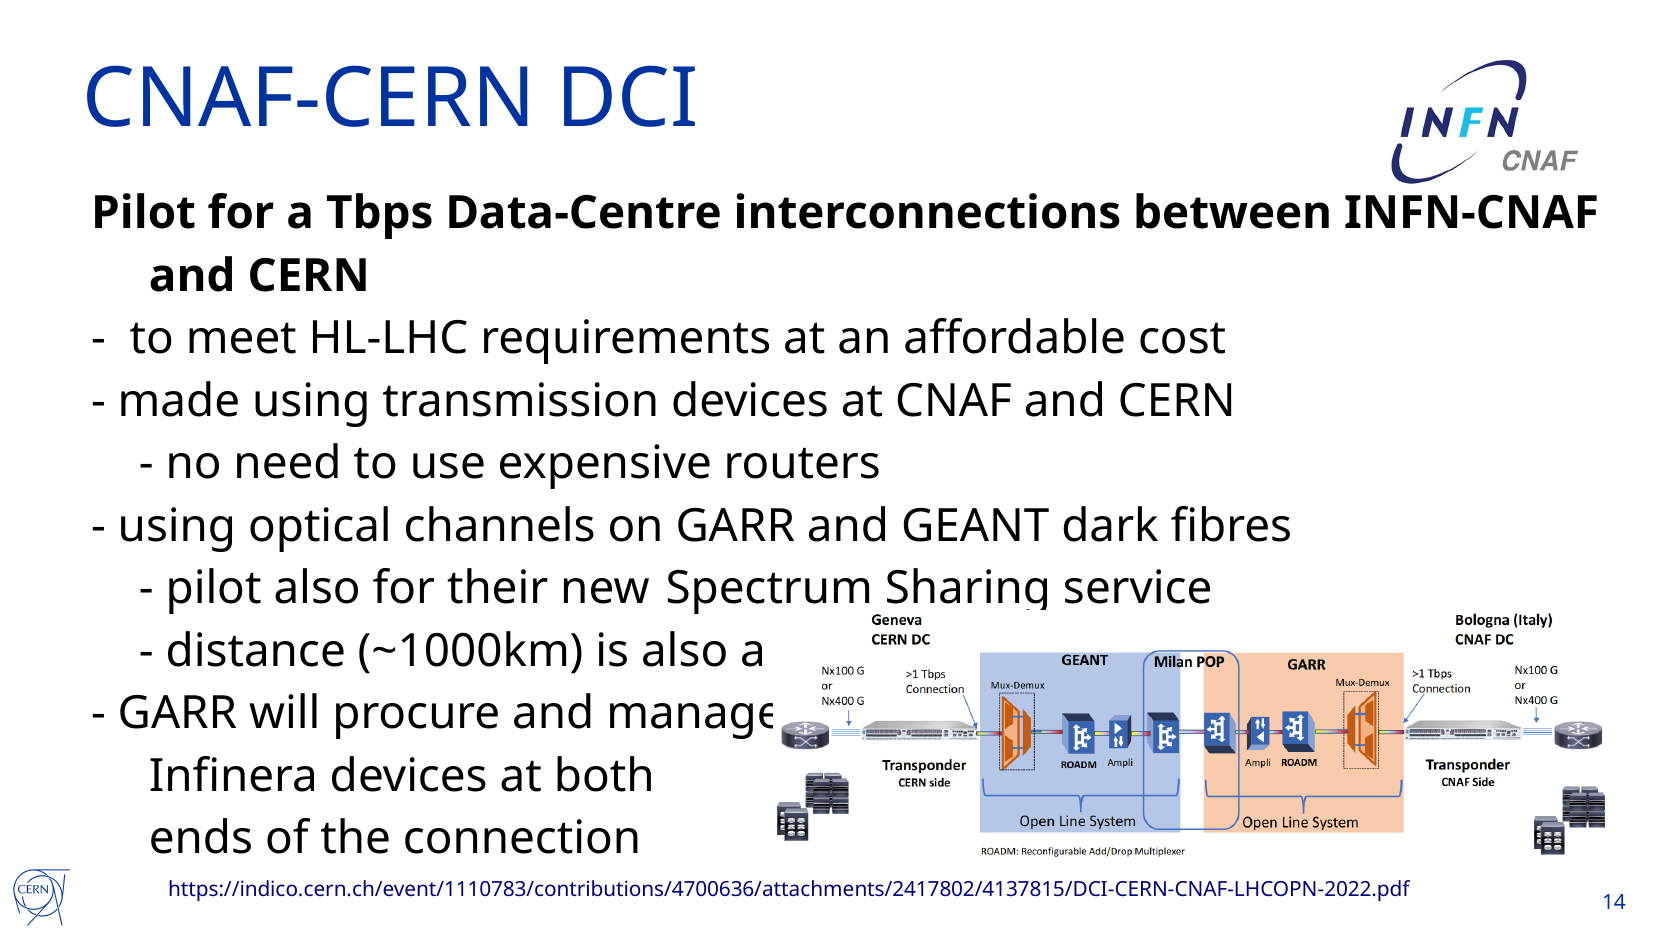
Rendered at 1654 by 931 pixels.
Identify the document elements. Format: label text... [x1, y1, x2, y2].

title CNAF-CERN DCI [82, 37, 1571, 142]
text_box Pilot for a Tbps Data-Centre interconnections between INFN-CNAF and CERN - to meet HL-LHC requirements at an affordable cost - made using transmission devices at CNAF and CERN - no need to use expensive routers - using optical channels on GARR and GEANT dark fibres - pilot also for their new Spectrum Sharing service - distance (~1000km) is also a challenge - GARR will procure and manage the Infinera devices at both ends of the connection [76, 172, 1654, 878]
picture [773, 610, 1610, 860]
text_box https://indico.cern.ch/event/1110783/contributions/4700636/attachments/2417802/4137815/DCI-CERN-CNAF-LHCOPN-2022.pdf [153, 878, 1529, 931]
picture [1371, 49, 1597, 193]
picture [0, 850, 127, 931]
